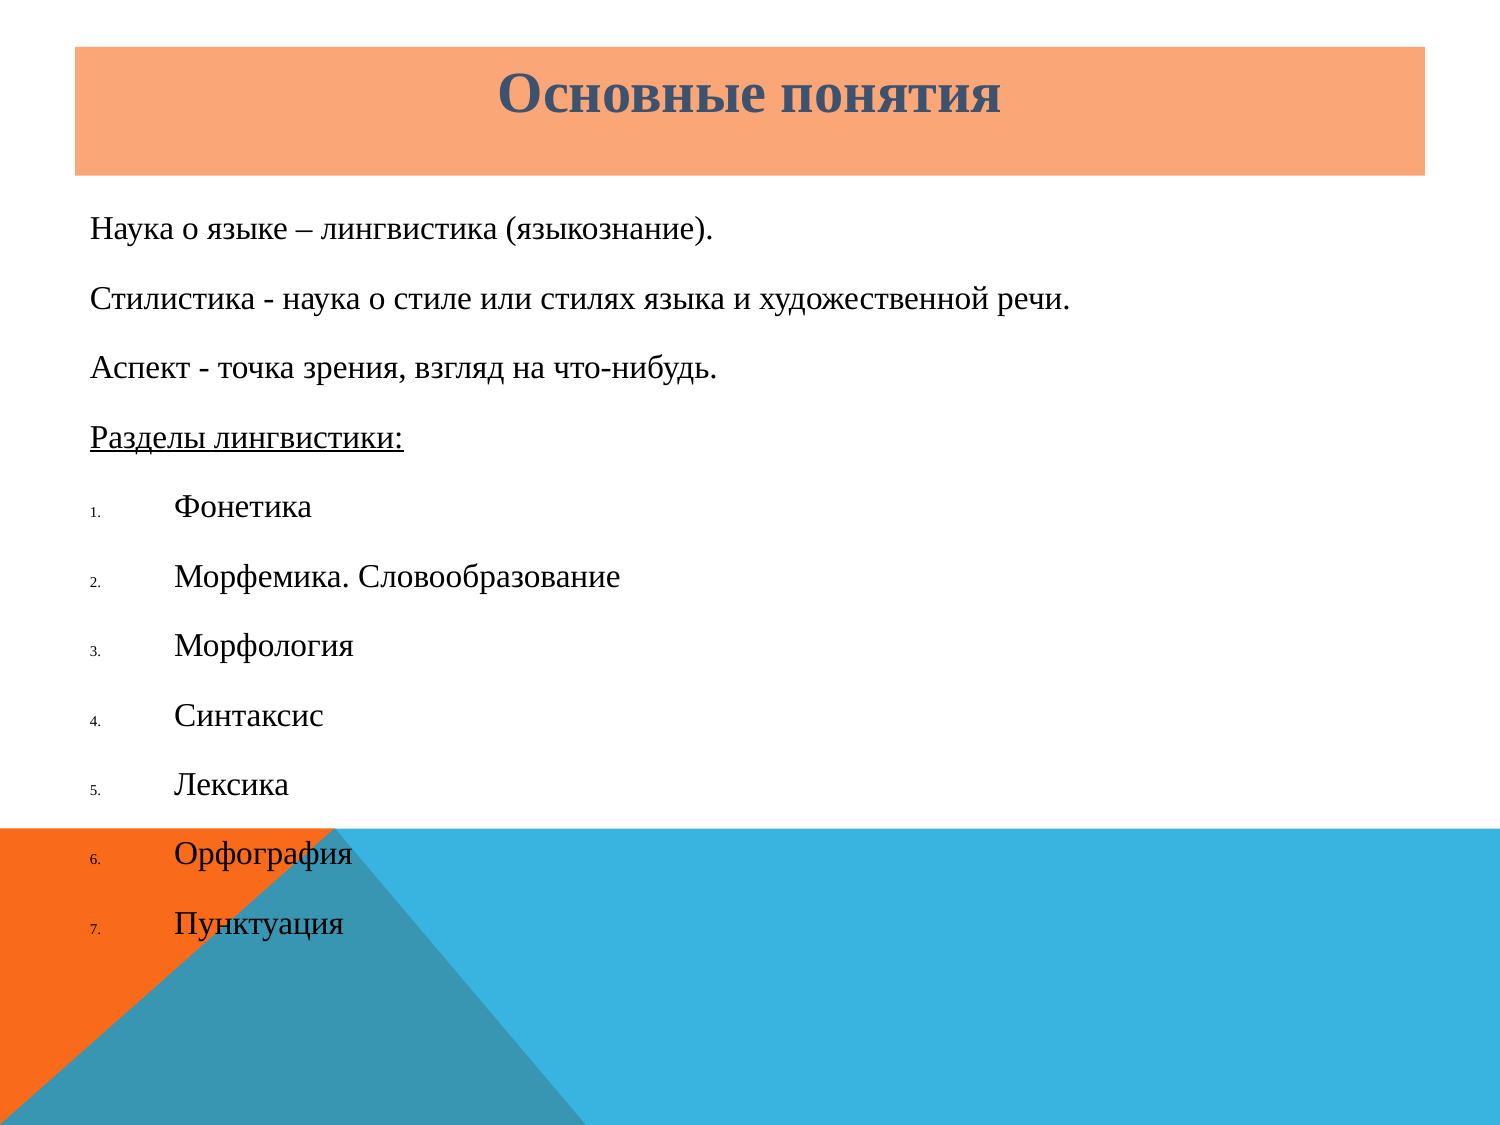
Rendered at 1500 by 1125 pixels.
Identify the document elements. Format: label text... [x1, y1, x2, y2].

list Наука о языке – лингвистика (языкознание). Стилистика - наука о стиле или стилях языка и художественной речи. Аспект - точка зрения, взгляд на что-нибудь. Разделы лингвистики: Фонетика Морфемика. Словообразование Морфология Синтаксис Лексика Орфография Пунктуация [75, 199, 1425, 832]
title Основные понятия [75, 46, 1425, 176]
